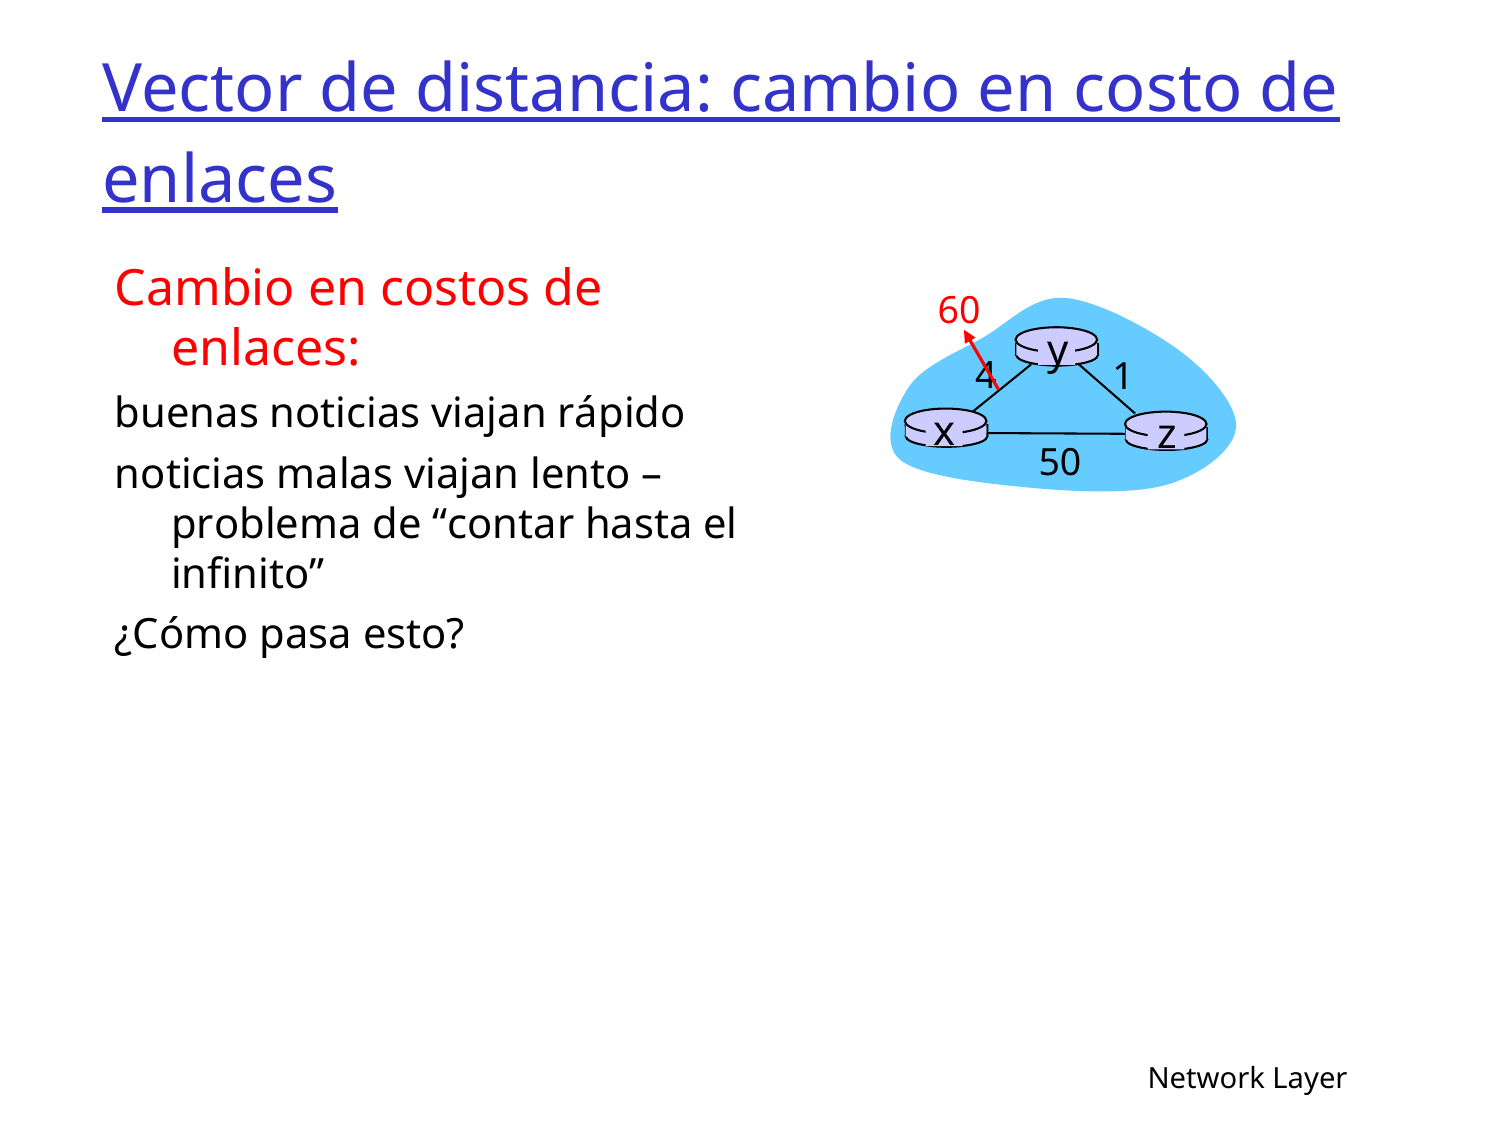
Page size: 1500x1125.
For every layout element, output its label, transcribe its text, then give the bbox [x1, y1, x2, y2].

text_box z [1142, 399, 1192, 465]
text_box Cambio en costos de enlaces: buenas noticias viajan rápido noticias malas viajan lento – problema de “contar hasta el infinito” ¿Cómo pasa esto? [100, 247, 811, 492]
text_box y [1032, 314, 1084, 381]
text_box [890, 297, 1237, 492]
title Vector de distancia: cambio en costo de enlaces [87, 30, 1363, 232]
text_box 60 [922, 278, 996, 340]
text_box 50 [1023, 430, 1097, 491]
text_box 4 [960, 343, 1012, 405]
text_box 4 [979, 371, 989, 379]
text_box 1 [1097, 344, 1149, 405]
text_box x [919, 396, 971, 462]
